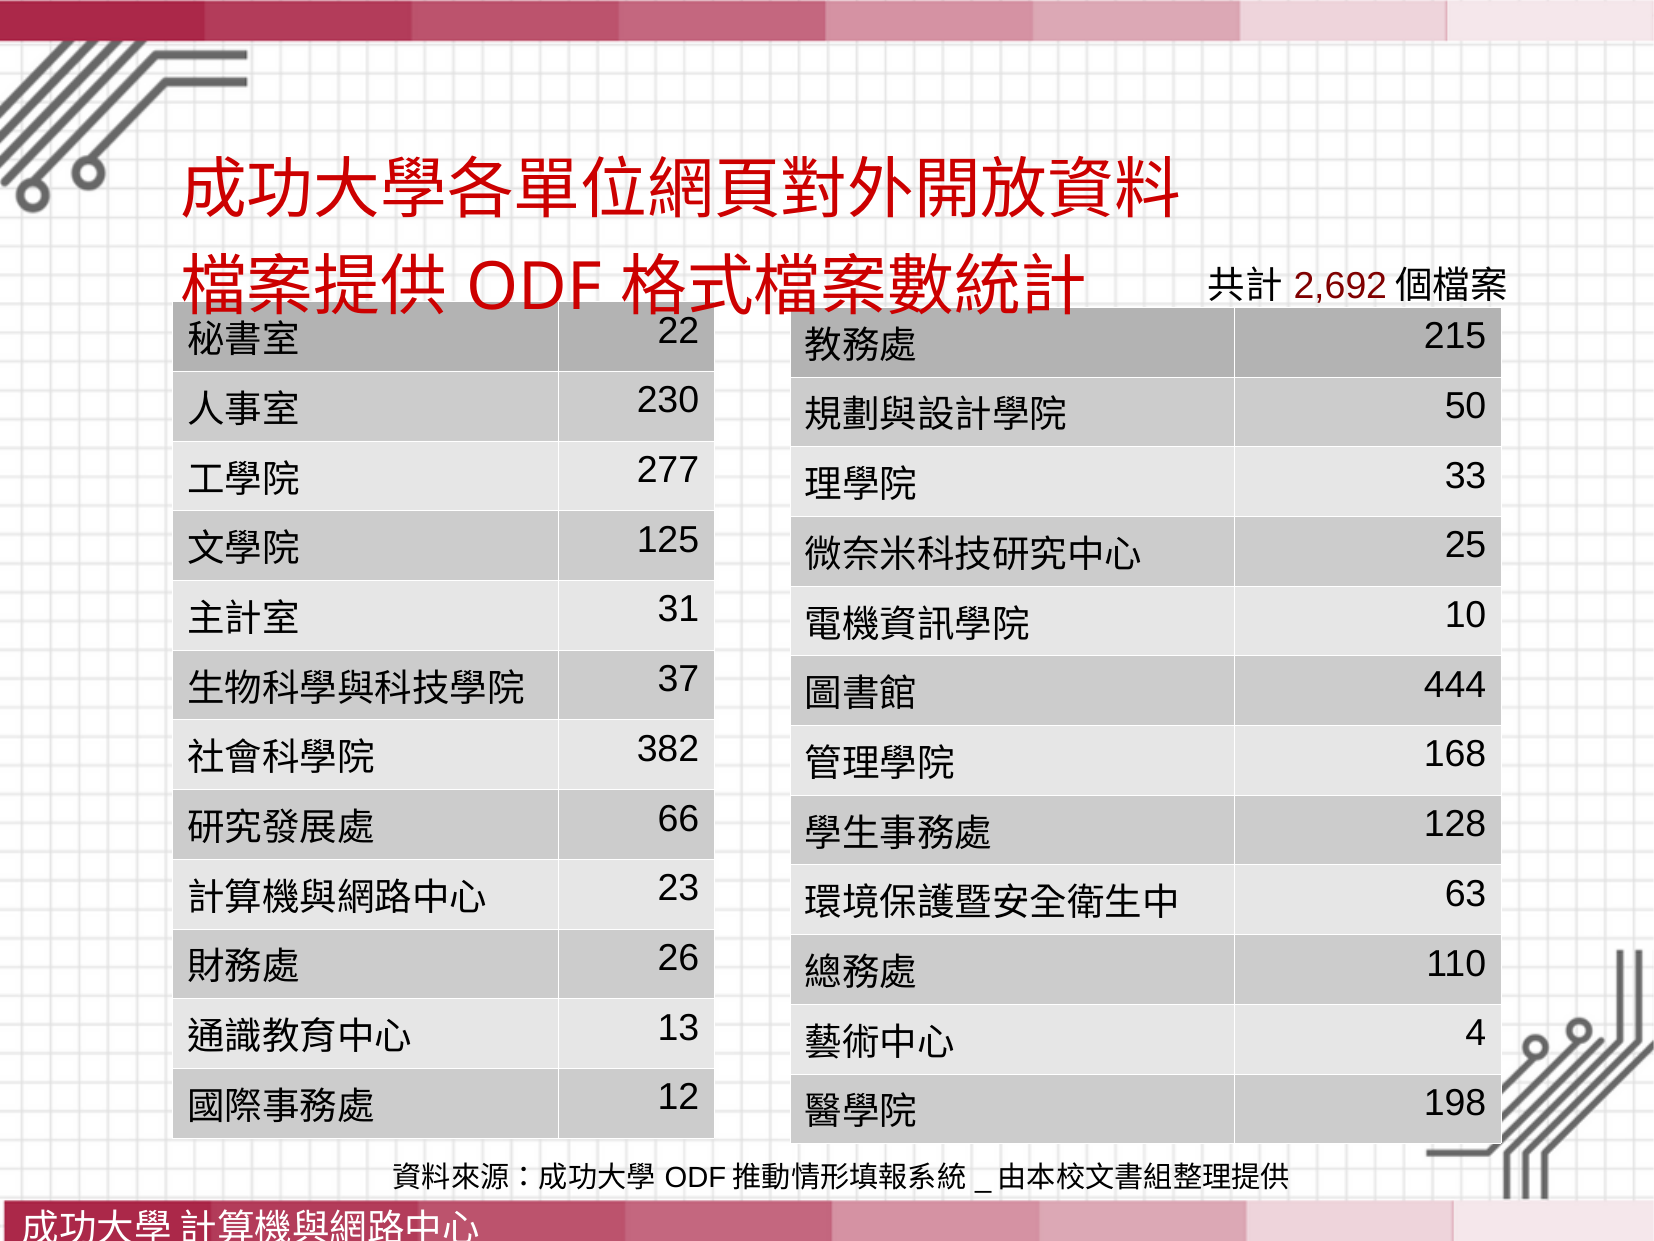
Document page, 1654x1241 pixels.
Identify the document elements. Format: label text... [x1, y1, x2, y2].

table_cell 電機資訊學院 [791, 587, 1234, 655]
table_cell 12 [559, 1069, 714, 1138]
text_box 成功大學各單位網頁對外開放資料檔案提供ODF格式檔案數統計 [165, 127, 1229, 321]
table_cell 230 [559, 372, 714, 441]
table_cell 環境保護暨安全衛生中 [791, 865, 1234, 934]
table_cell 計算機與網路中心 [173, 860, 558, 929]
table_cell 規劃與設計學院 [791, 378, 1234, 446]
table_cell 4 [1235, 1005, 1501, 1074]
table_cell 444 [1235, 656, 1501, 725]
picture [0, 0, 1654, 1241]
table_cell 31 [559, 581, 714, 650]
table_cell 25 [1235, 517, 1501, 586]
table_cell 66 [559, 790, 714, 859]
table_cell 10 [1235, 587, 1501, 655]
table_header 22 [559, 321, 714, 371]
table_cell 277 [559, 442, 714, 510]
table_cell 研究發展處 [173, 790, 558, 859]
table_header 教務處 [791, 310, 1234, 377]
table_header 秘書室 [173, 321, 558, 371]
table_cell 醫學院 [791, 1075, 1234, 1143]
table_cell 學生事務處 [791, 796, 1234, 864]
table_header 215 [1235, 310, 1501, 377]
table_cell 圖書館 [791, 656, 1234, 725]
table_cell 文學院 [173, 511, 558, 580]
table_cell 13 [559, 999, 714, 1068]
table_cell 63 [1235, 865, 1501, 934]
table_cell 總務處 [791, 935, 1234, 1004]
table_cell 382 [559, 720, 714, 789]
table_cell 人事室 [173, 372, 558, 441]
table_cell 110 [1235, 935, 1501, 1004]
table_cell 國際事務處 [173, 1069, 558, 1138]
table_cell 168 [1235, 726, 1501, 795]
table_cell 23 [559, 860, 714, 929]
table_cell 理學院 [791, 447, 1234, 516]
table_cell 藝術中心 [791, 1005, 1234, 1074]
table_cell 工學院 [173, 442, 558, 510]
table_cell 26 [559, 930, 714, 998]
table_cell 128 [1235, 796, 1501, 864]
table_cell 管理學院 [791, 726, 1234, 795]
table_cell 微奈米科技研究中心 [791, 517, 1234, 586]
table_cell 198 [1235, 1075, 1501, 1143]
table_cell 主計室 [173, 581, 558, 650]
text_box 共計2,692個檔案 [1229, 248, 1536, 310]
table_cell 財務處 [173, 930, 558, 998]
table_cell 37 [559, 651, 714, 719]
table_cell 社會科學院 [173, 720, 558, 789]
text_box 資料來源：成功大學ODF推動情形填報系統_由本校文書組整理提供 [377, 1145, 1323, 1220]
table_cell 通識教育中心 [173, 999, 558, 1068]
table_cell 125 [559, 511, 714, 580]
text_box 成功大學 計算機與網路中心 [6, 1190, 497, 1241]
table_cell 33 [1235, 447, 1501, 516]
table_cell 50 [1235, 378, 1501, 446]
table_cell 生物科學與科技學院 [173, 651, 558, 719]
